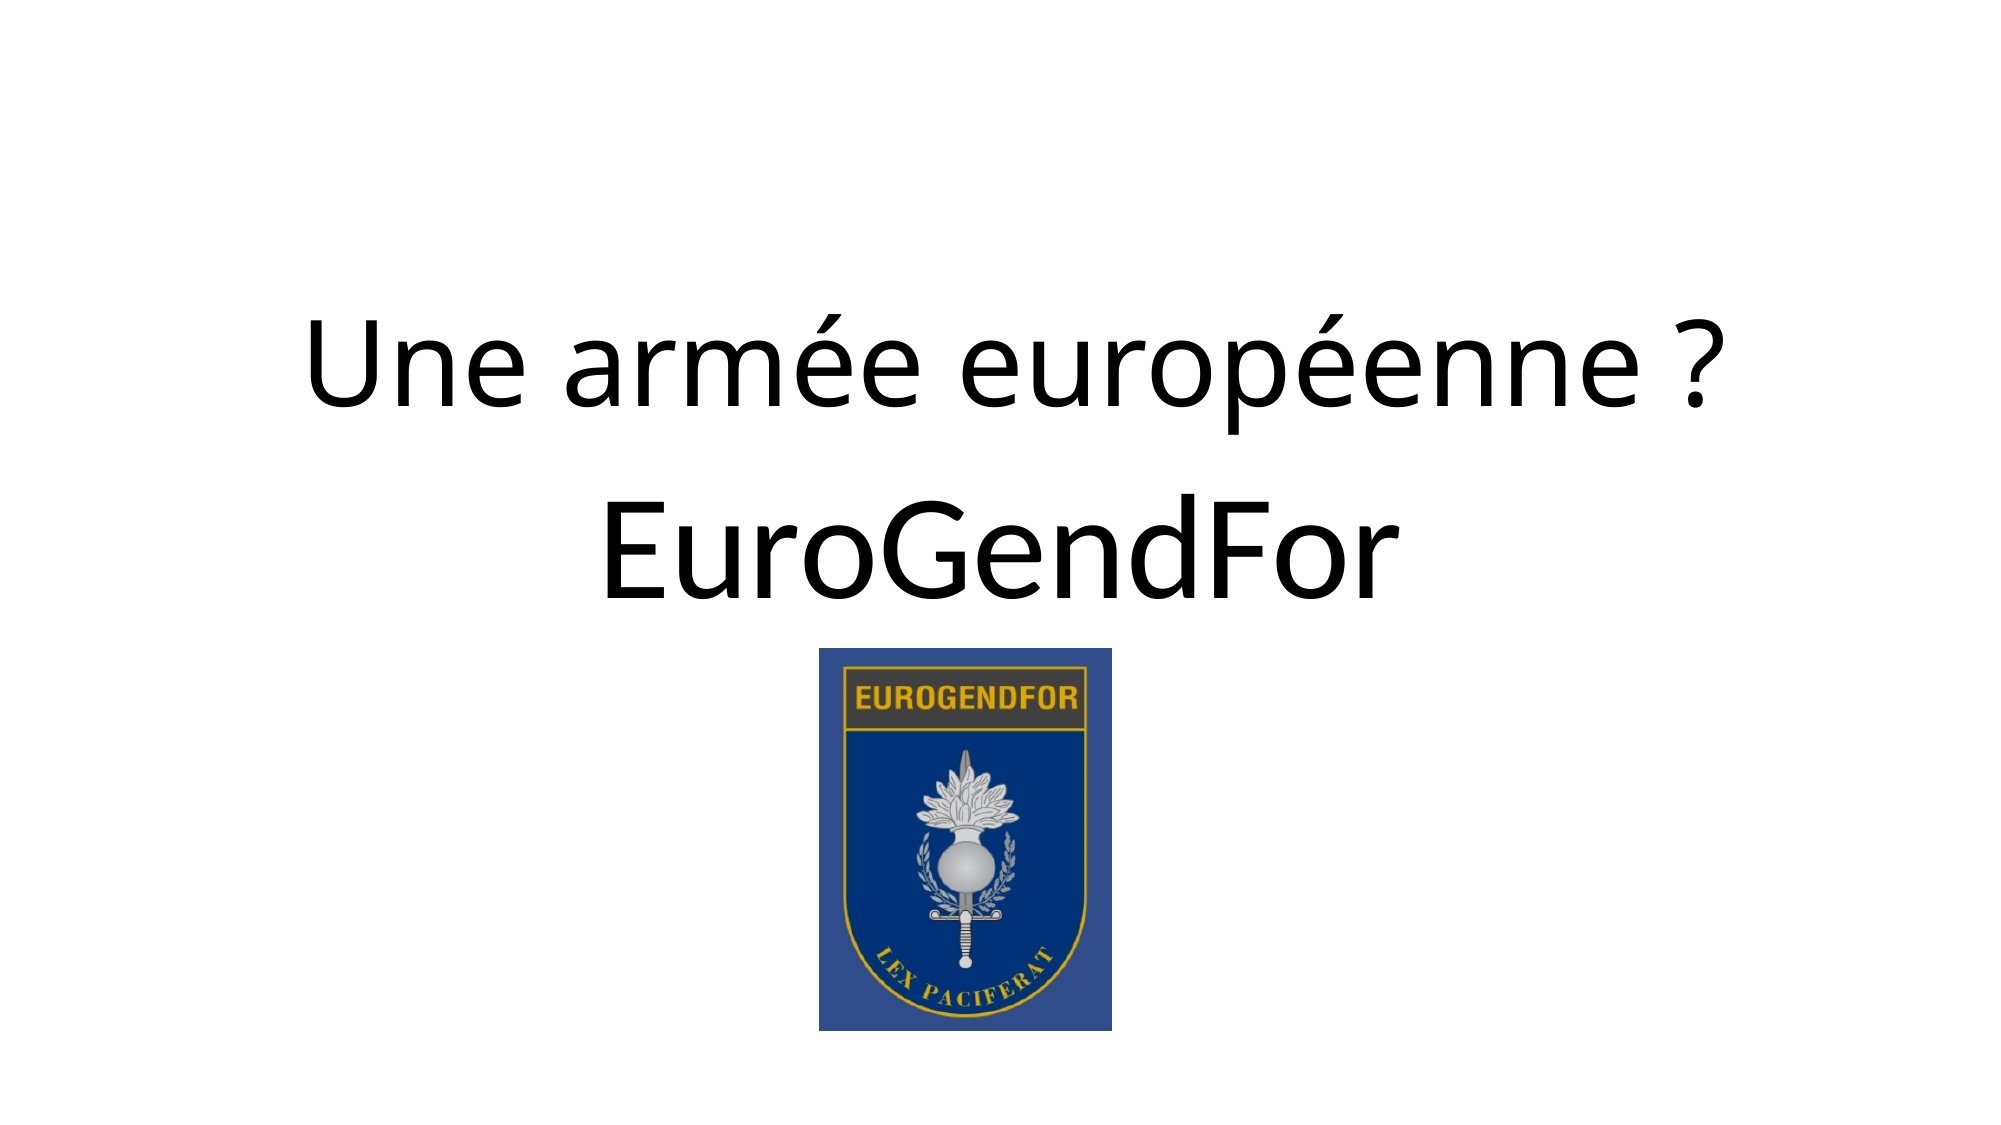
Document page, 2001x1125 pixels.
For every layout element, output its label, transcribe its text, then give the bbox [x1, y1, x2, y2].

subtitle EuroGendFor [249, 460, 1750, 733]
picture [819, 648, 1112, 1031]
title Une armée européenne ? [278, 168, 1750, 440]
